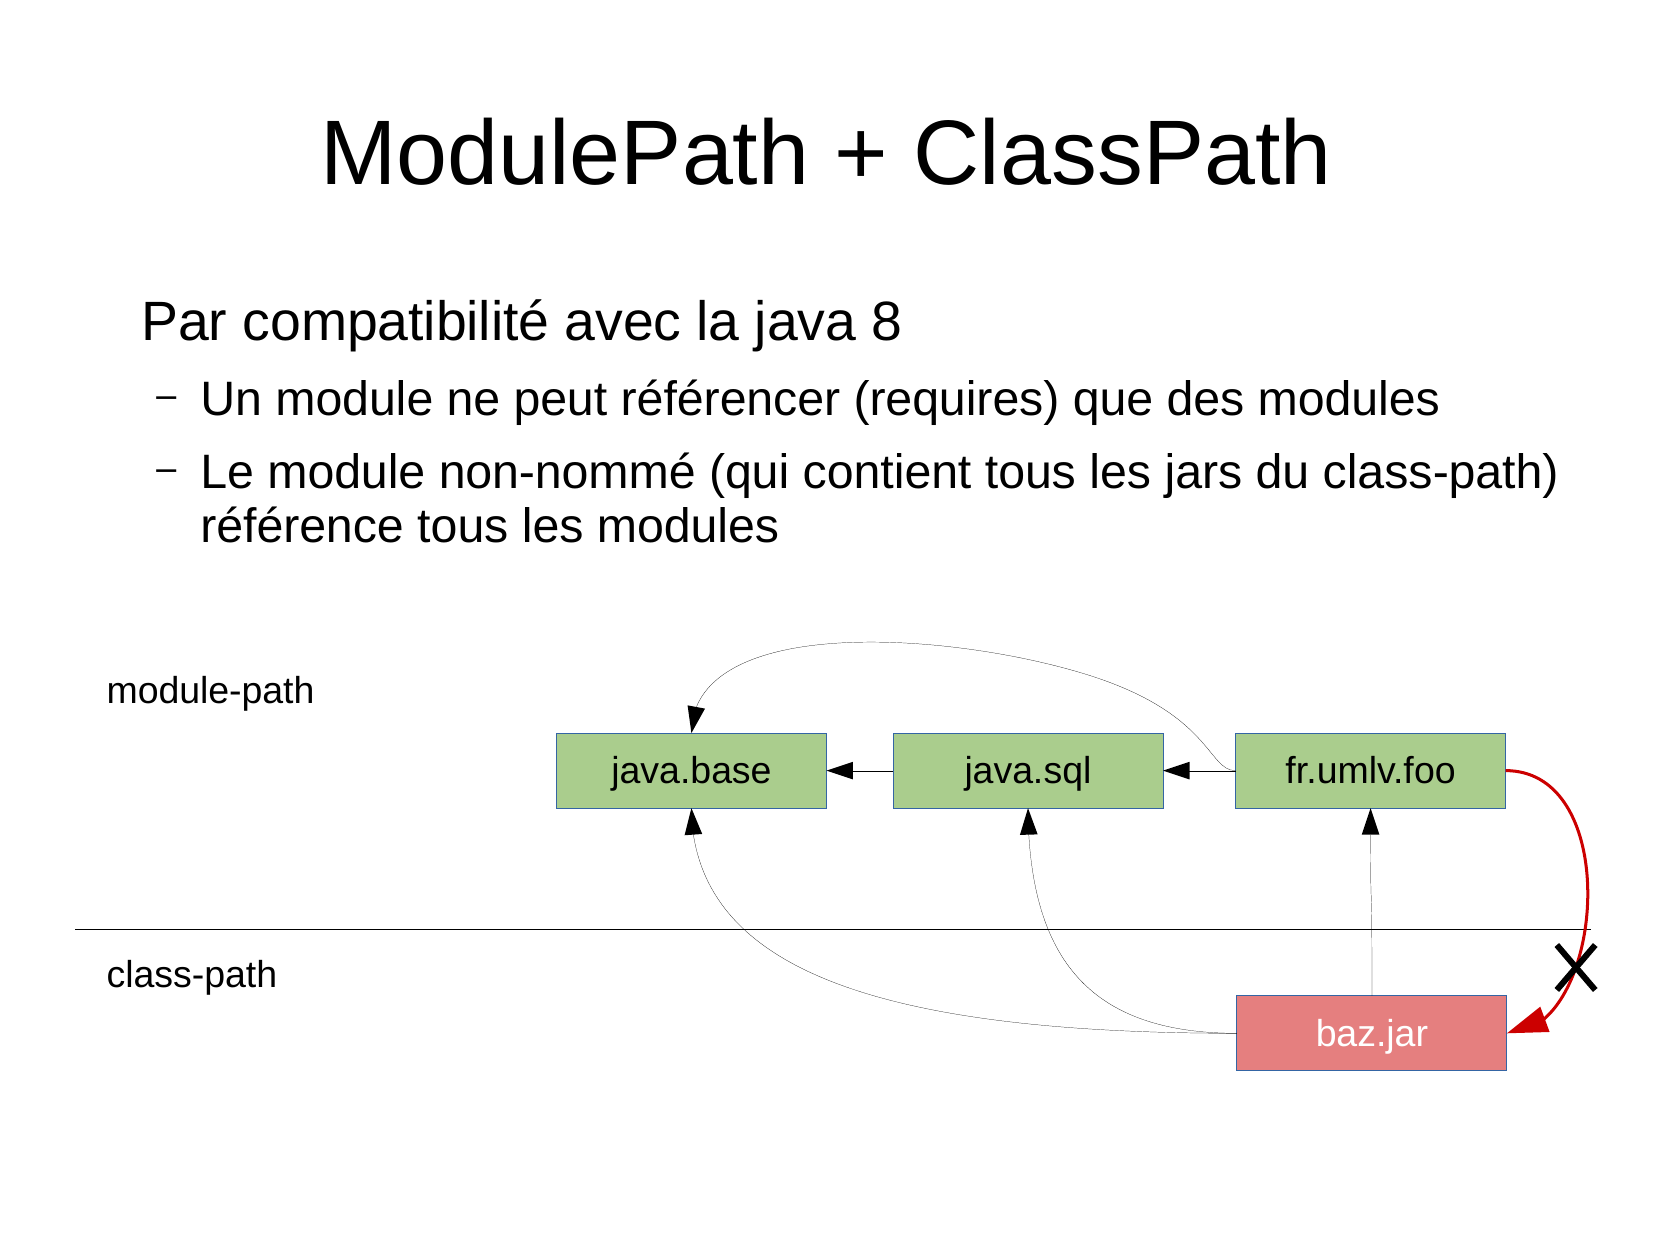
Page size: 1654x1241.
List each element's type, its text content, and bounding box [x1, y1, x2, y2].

title ModulePath + ClassPath [82, 49, 1571, 257]
text_box java.base [556, 733, 827, 809]
text_box java.sql [893, 733, 1164, 809]
text_box class-path [91, 945, 346, 1045]
text_box fr.umlv.foo [1235, 733, 1506, 809]
text_box baz.jar [1236, 995, 1507, 1071]
text_box module-path [91, 662, 331, 762]
list Par compatibilité avec la java 8 Un module ne peut référencer (requires) que des modules Le module non-nommé (qui contient tous les jars du class-path) référence tous les modules [82, 290, 1571, 556]
